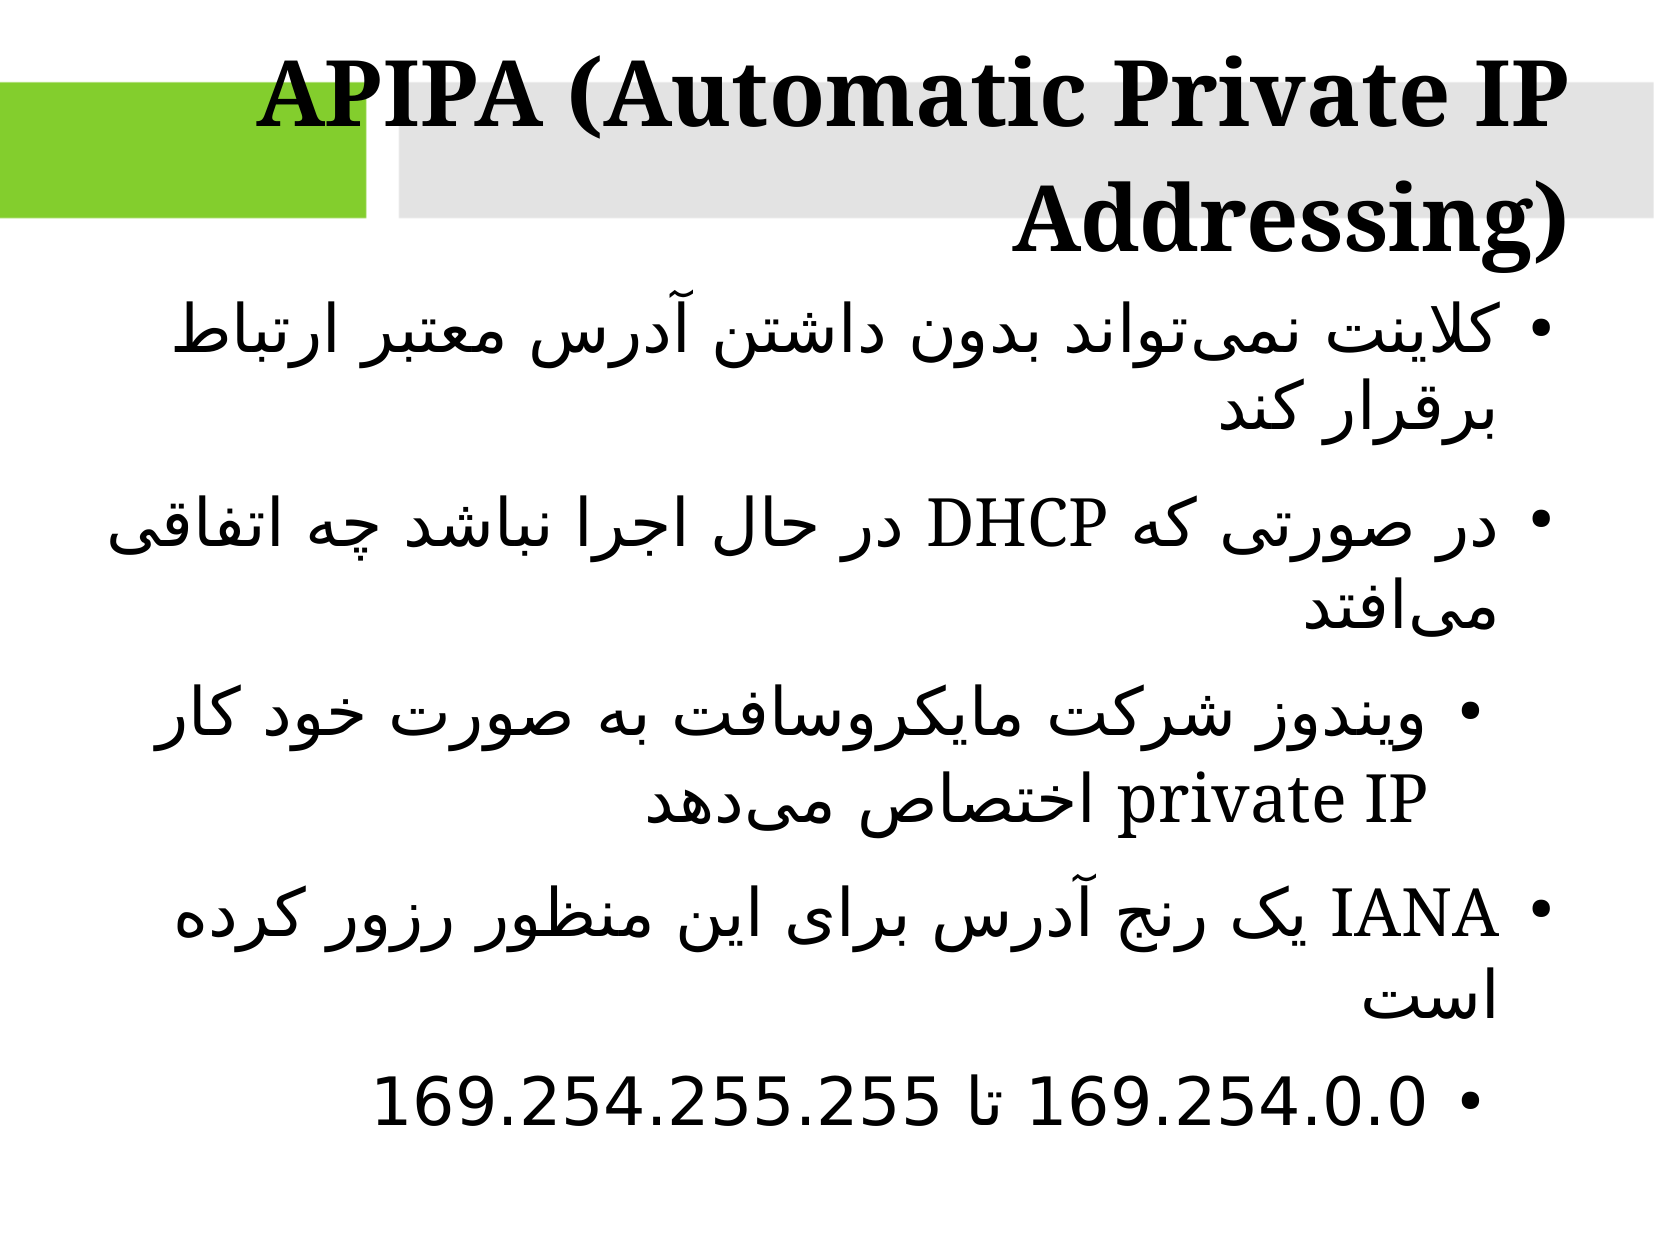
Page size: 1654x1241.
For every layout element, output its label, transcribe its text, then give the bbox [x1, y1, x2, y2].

picture [0, 0, 1654, 1241]
list کلاینت نمی‌تواند بدون داشتن آدرس معتبر ارتباط برقرار کند در صورتی که DHCP در حال اجرا نباشد چه اتفاقی می‌افتد ویندوز شرکت مایکروسافت به صورت خود کار private IP اختصاص می‌دهد IANA یک رنج آدرس برای این منظور رزور کرده است 169.254.0.0 تا 169.254.255.255 [82, 290, 1571, 1182]
title APIPA (Automatic Private IP Addressing) [82, 49, 1571, 257]
